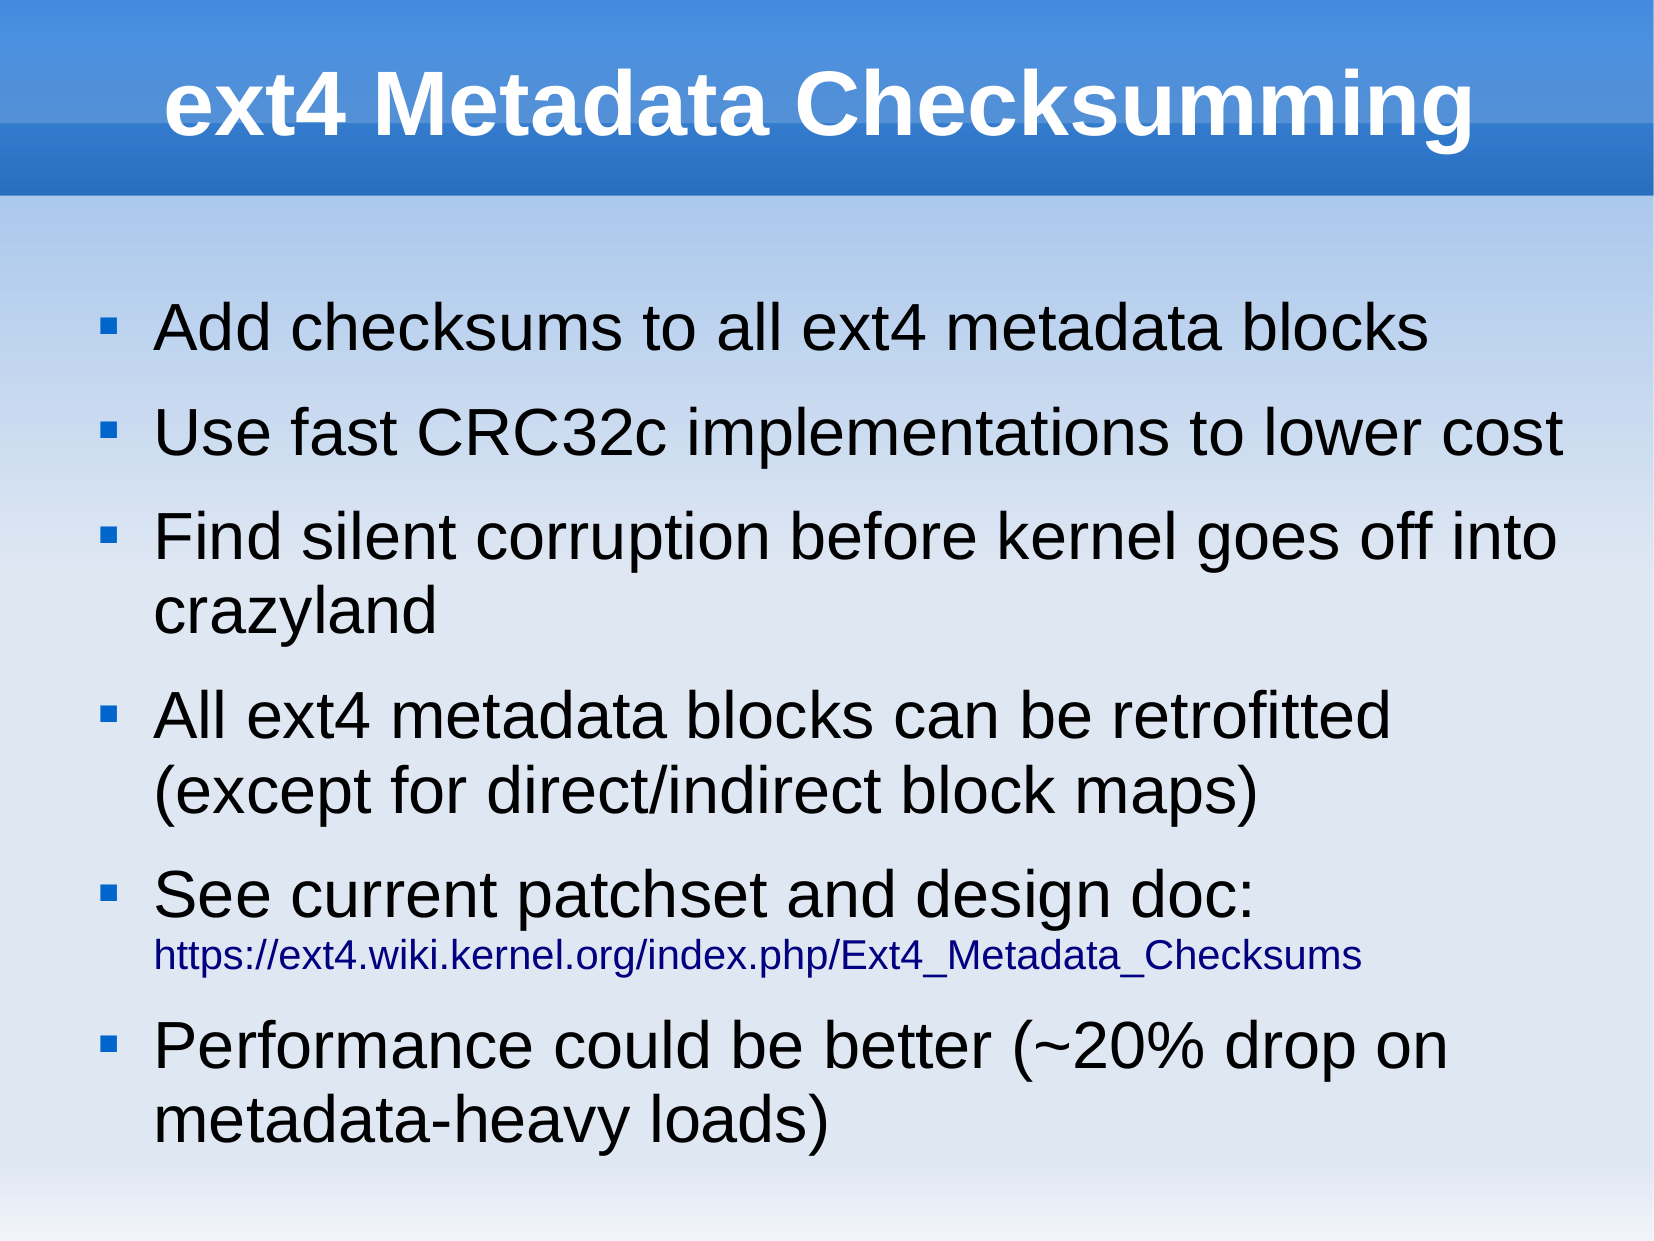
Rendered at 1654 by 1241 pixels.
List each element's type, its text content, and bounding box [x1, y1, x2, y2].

list Add checksums to all ext4 metadata blocks Use fast CRC32c implementations to lower cost Find silent corruption before kernel goes off into crazyland All ext4 metadata blocks can be retrofitted (except for direct/indirect block maps) See current patchset and design doc: https://ext4.wiki.kernel.org/index.php/Ext4_Metadata_Checksums Performance could be better (~20% drop on metadata-heavy loads) [82, 290, 1571, 1158]
picture [0, 0, 1654, 1241]
title ext4 Metadata Checksumming [76, 7, 1565, 200]
